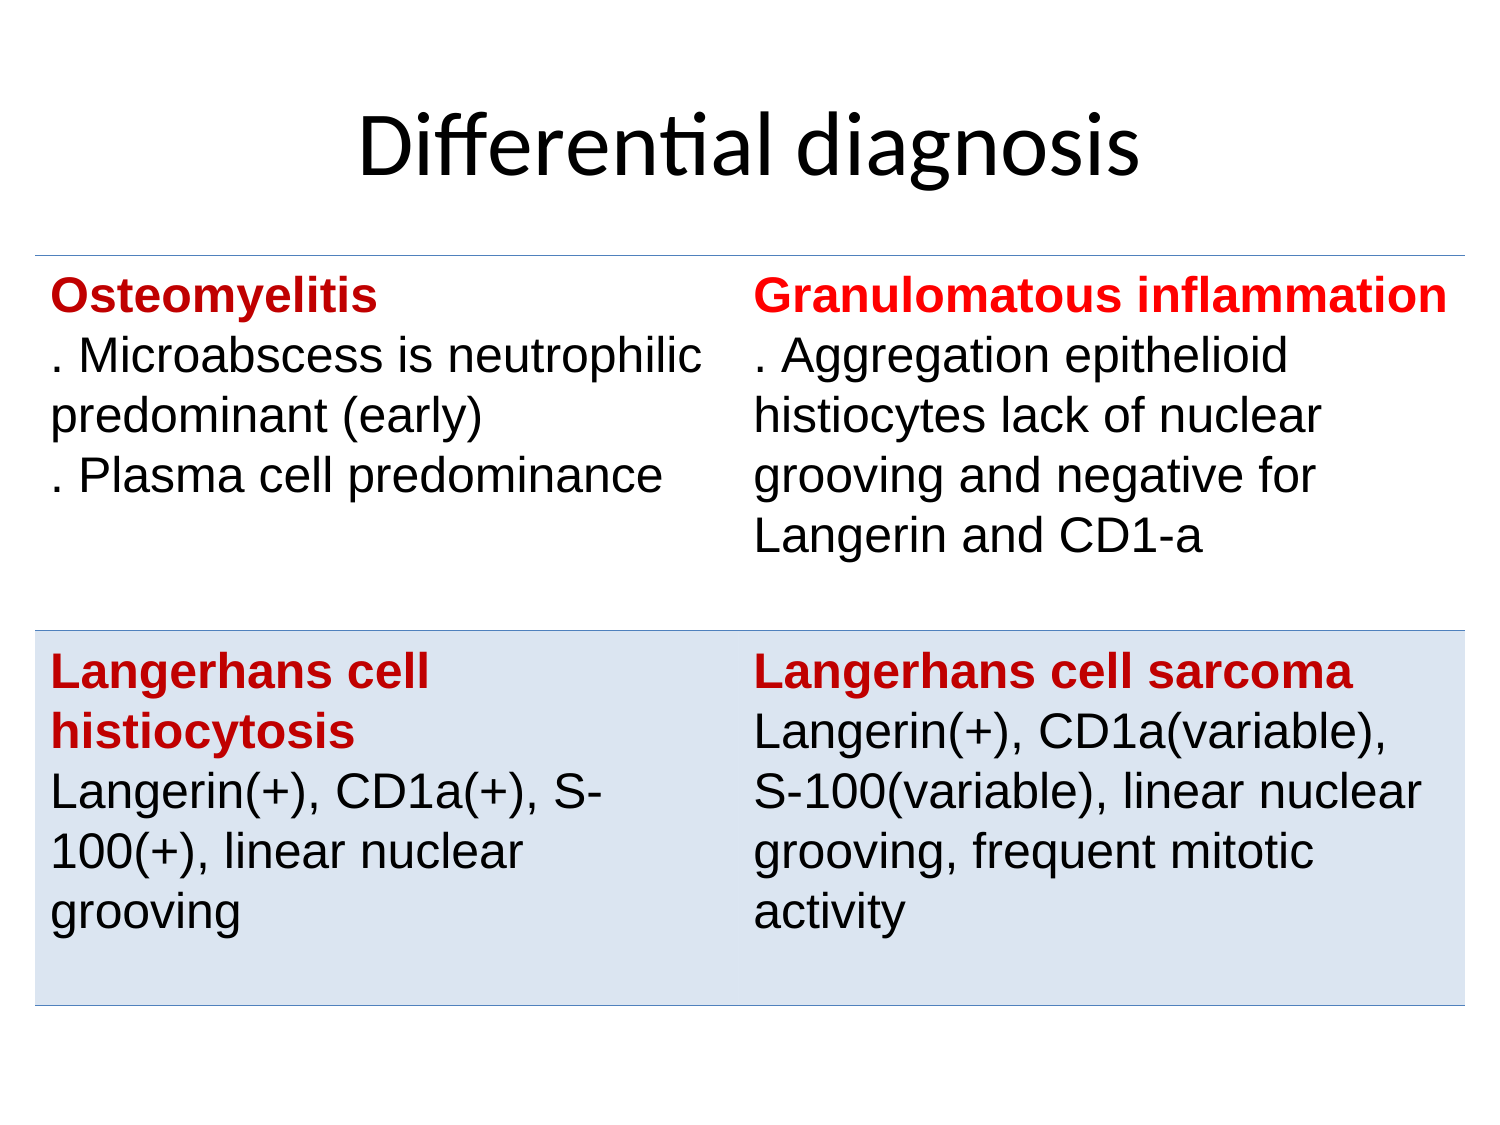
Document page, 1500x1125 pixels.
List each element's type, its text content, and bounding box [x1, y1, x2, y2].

table_header Granulomatous inflammation . Aggregation epithelioid histiocytes lack of nuclear grooving and negative for Langerin and CD1-a [738, 256, 1465, 630]
table_header Osteomyelitis . Microabscess is neutrophilic predominant (early) . Plasma cell predominance [35, 256, 738, 630]
table_cell Langerhans cell histiocytosis Langerin(+), CD1a(+), S-100(+), linear nuclear grooving [35, 631, 738, 1005]
table_cell Langerhans cell sarcoma Langerin(+), CD1a(variable), S-100(variable), linear nuclear grooving, frequent mitotic activity [738, 631, 1465, 1005]
title Differential diagnosis [75, 45, 1426, 233]
